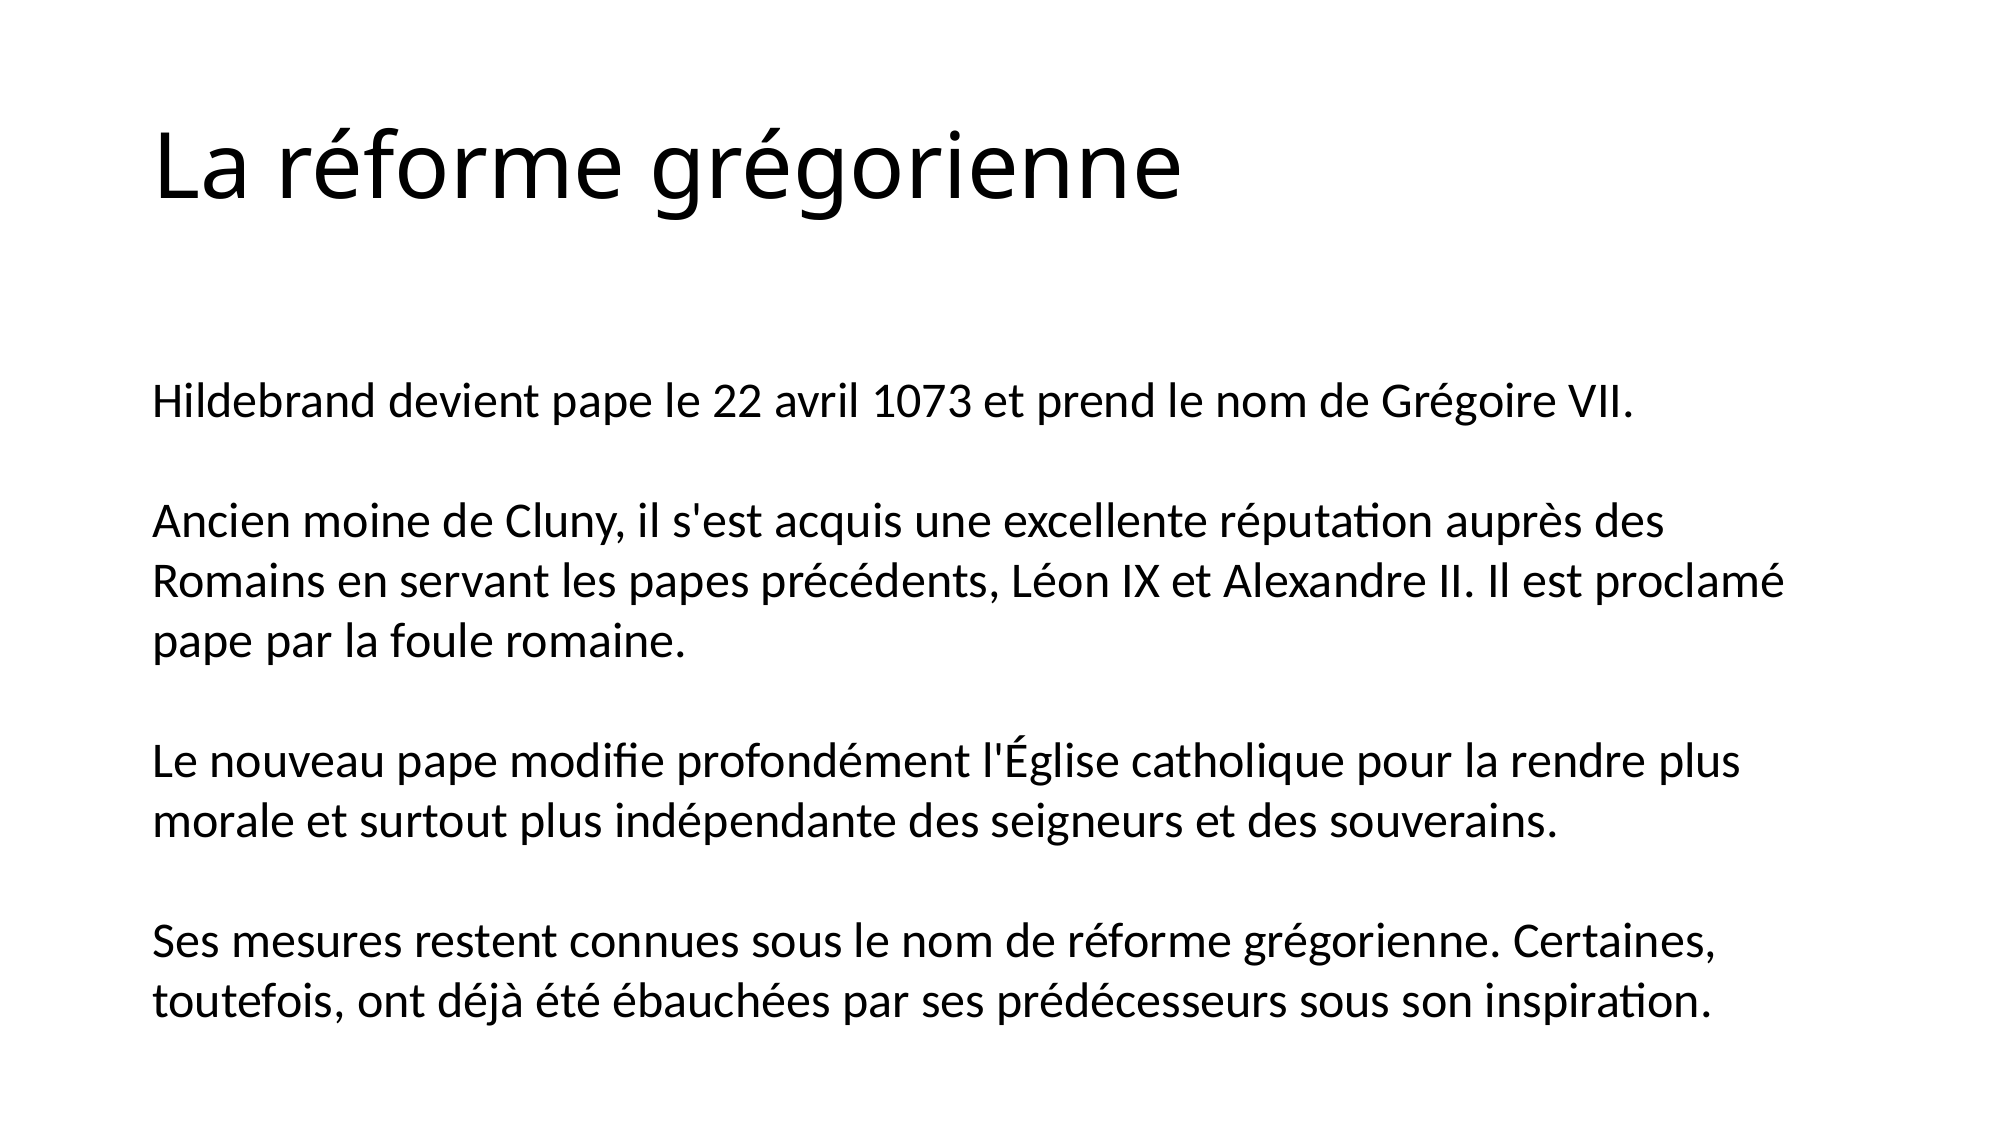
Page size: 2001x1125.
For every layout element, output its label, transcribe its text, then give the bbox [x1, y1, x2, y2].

title La réforme grégorienne [137, 59, 1863, 278]
text_box Hildebrand devient pape le 22 avril 1073 et prend le nom de Grégoire VII. Ancien moine de Cluny, il s'est acquis une excellente réputation auprès des Romains en servant les papes précédents, Léon IX et Alexandre II. Il est proclamé pape par la foule romaine. Le nouveau pape modifie profondément l'Église catholique pour la rendre plus morale et surtout plus indépendante des seigneurs et des souverains. Ses mesures restent connues sous le nom de réforme grégorienne. Certaines, toutefois, ont déjà été ébauchées par ses prédécesseurs sous son inspiration. [137, 360, 1812, 1042]
